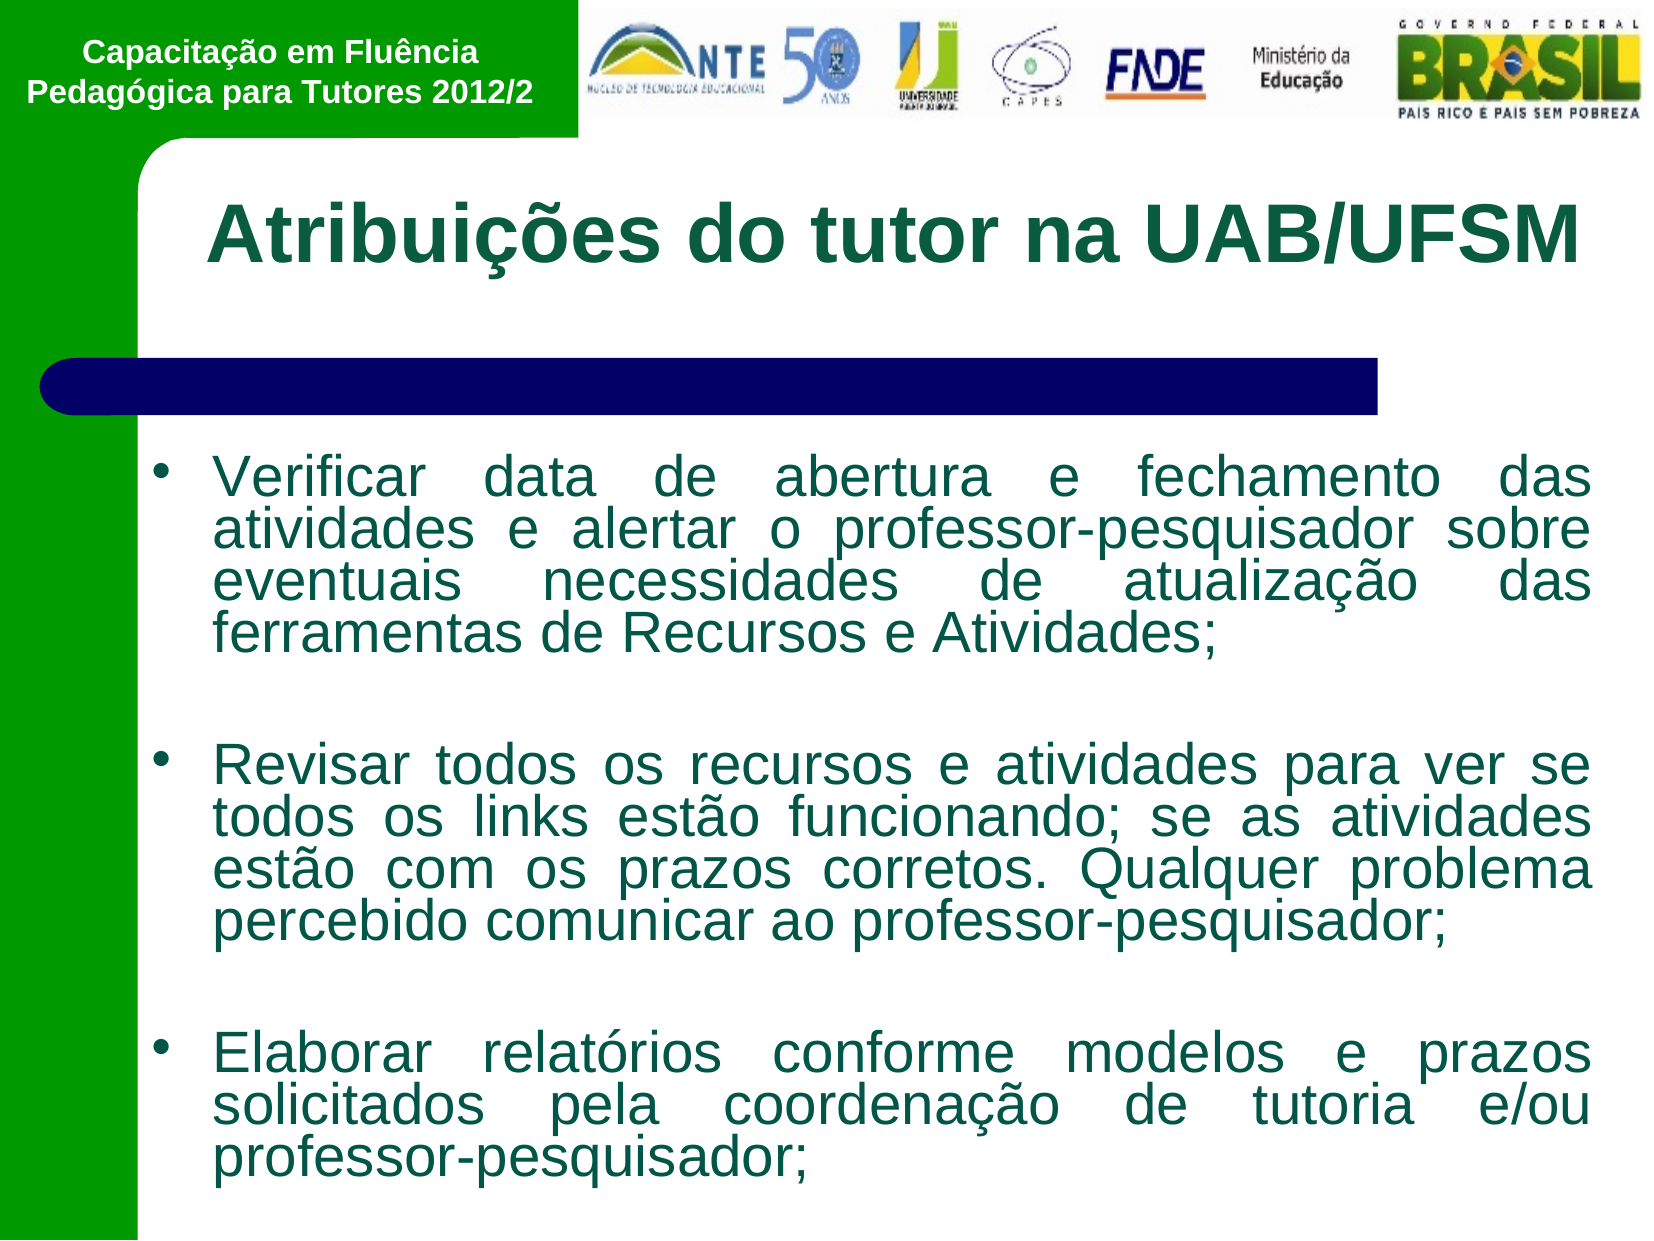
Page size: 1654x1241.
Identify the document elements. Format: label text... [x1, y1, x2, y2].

list Verificar data de abertura e fechamento das atividades e alertar o professor-pesquisador sobre eventuais necessidades de atualização das ferramentas de Recursos e Atividades; Revisar todos os recursos e atividades para ver se todos os links estão funcionando; se as atividades estão com os prazos corretos. Qualquer problema percebido comunicar ao professor-pesquisador; Elaborar relatórios conforme modelos e prazos solicitados pela coordenação de tutoria e/ou professor-pesquisador; [151, 371, 1595, 1241]
picture [582, 8, 1646, 121]
title Atribuições do tutor na UAB/UFSM [177, 184, 1612, 377]
